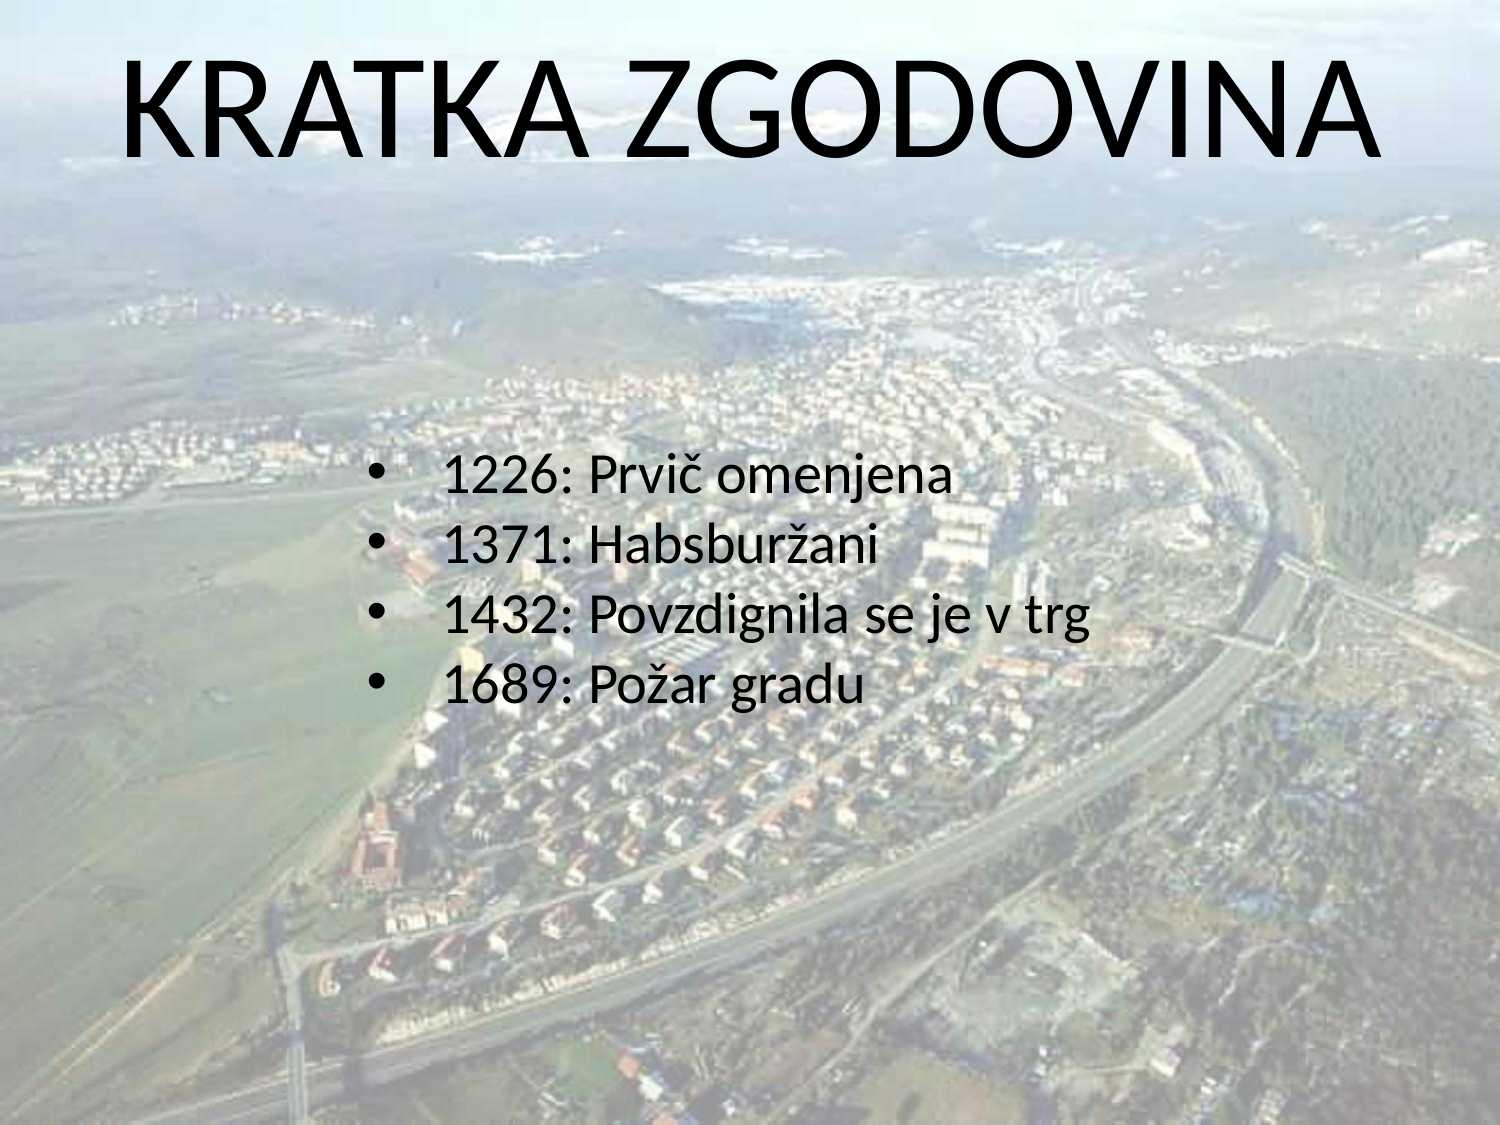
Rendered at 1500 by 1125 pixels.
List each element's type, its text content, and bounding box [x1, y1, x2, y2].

text_box KRATKA ZGODOVINA [0, 0, 1500, 196]
text_box 1226: Prvič omenjena 1371: Habsburžani 1432: Povzdignila se je v trg 1689: Požar gradu [351, 427, 1149, 793]
picture [0, 196, 1500, 1125]
